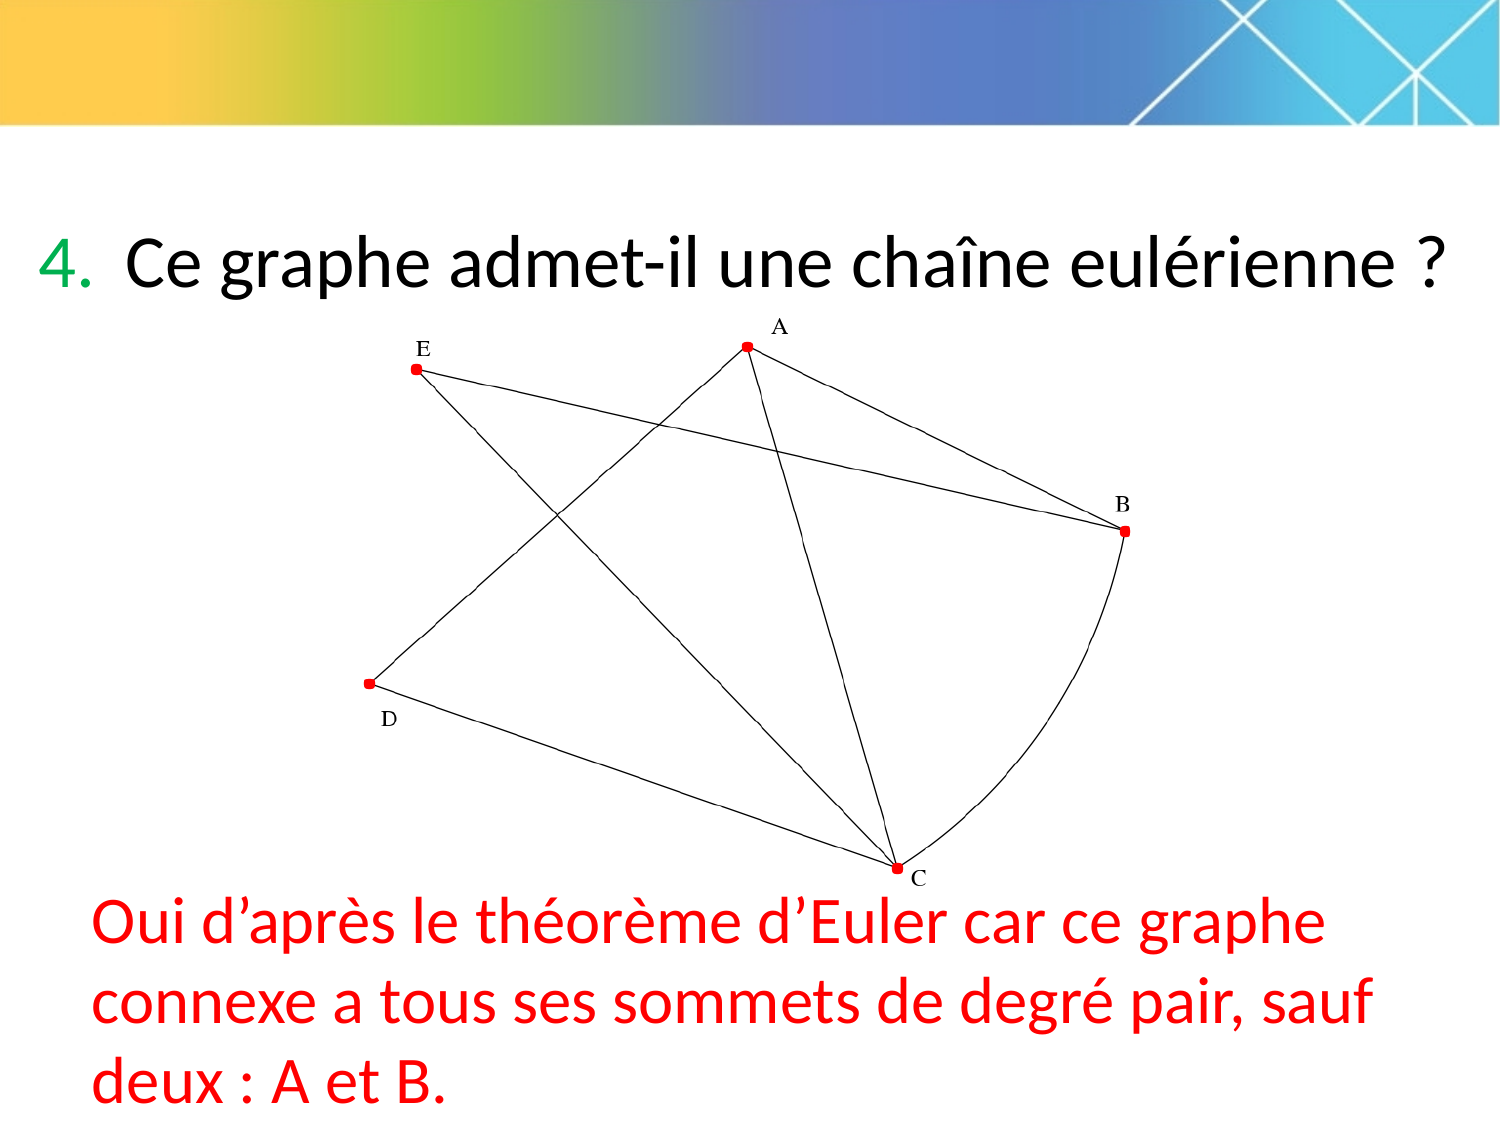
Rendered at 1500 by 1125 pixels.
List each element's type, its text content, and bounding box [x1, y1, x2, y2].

picture [354, 302, 1170, 869]
text_box Oui d’après le théorème d’Euler car ce graphe connexe a tous ses sommets de degré pair, sauf deux : A et B. [76, 869, 1412, 1125]
text_box Ce graphe admet-il une chaîne eulérienne ? [23, 164, 1500, 351]
